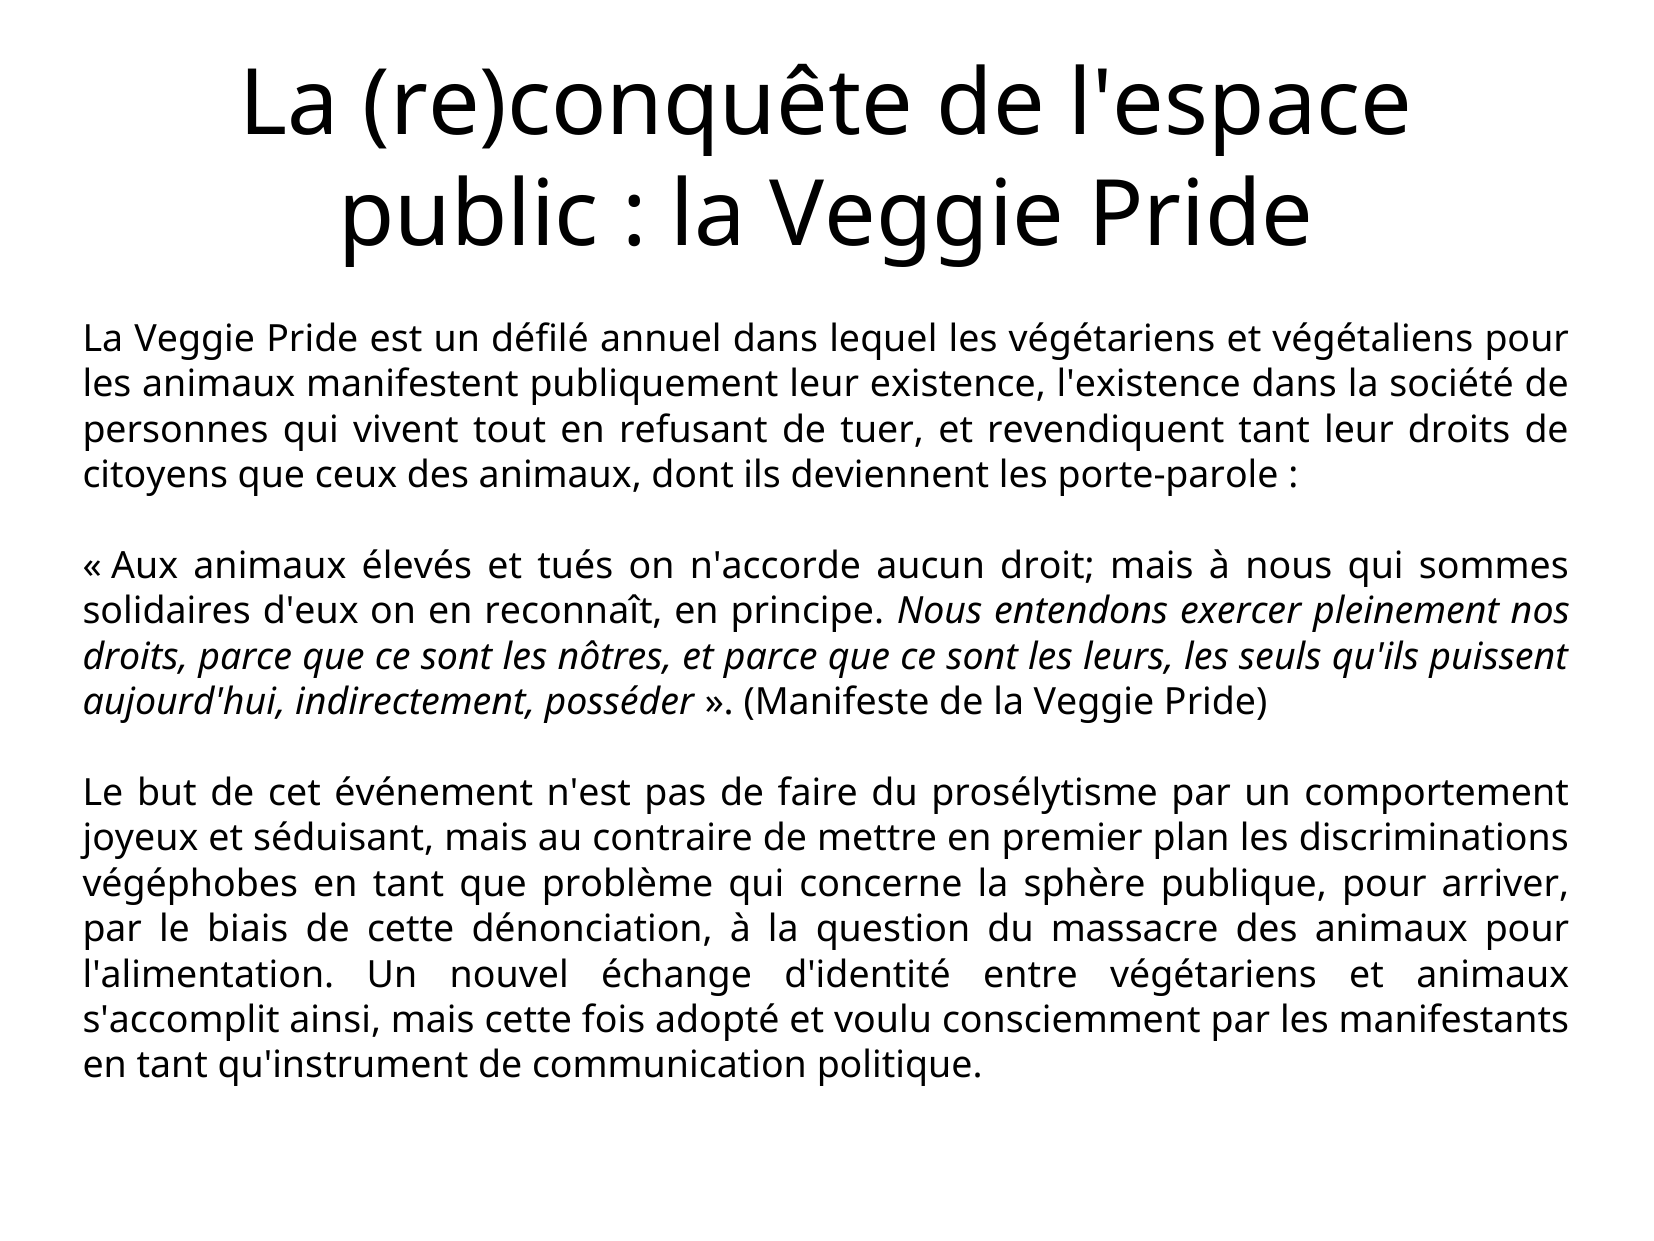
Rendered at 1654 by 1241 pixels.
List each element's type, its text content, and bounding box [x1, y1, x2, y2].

title La (re)conquête de l'espace public : la Veggie Pride [82, 41, 1571, 265]
subtitle La Veggie Pride est un défilé annuel dans lequel les végétariens et végétaliens pour les animaux manifestent publiquement leur existence, l'existence dans la société de personnes qui vivent tout en refusant de tuer, et revendiquent tant leur droits de citoyens que ceux des animaux, dont ils deviennent les porte-parole : « Aux animaux élevés et tués on n'accorde aucun droit; mais à nous qui sommes solidaires d'eux on en reconnaît, en principe. Nous entendons exercer pleinement nos droits, parce que ce sont les nôtres, et parce que ce sont les leurs, les seuls qu'ils puissent aujourd'hui, indirectement, posséder ». (Manifeste de la Veggie Pride) Le but de cet événement n'est pas de faire du prosélytisme par un comportement joyeux et séduisant, mais au contraire de mettre en premier plan les discriminations végéphobes en tant que problème qui concerne la sphère publique, pour arriver, par le biais de cette dénonciation, à la question du massacre des animaux pour l'alimentation. Un nouvel échange d'identité entre végétariens et animaux s'accomplit ainsi, mais cette fois adopté et voulu consciemment par les manifestants en tant qu'instrument de communication politique. [82, 297, 1571, 1102]
